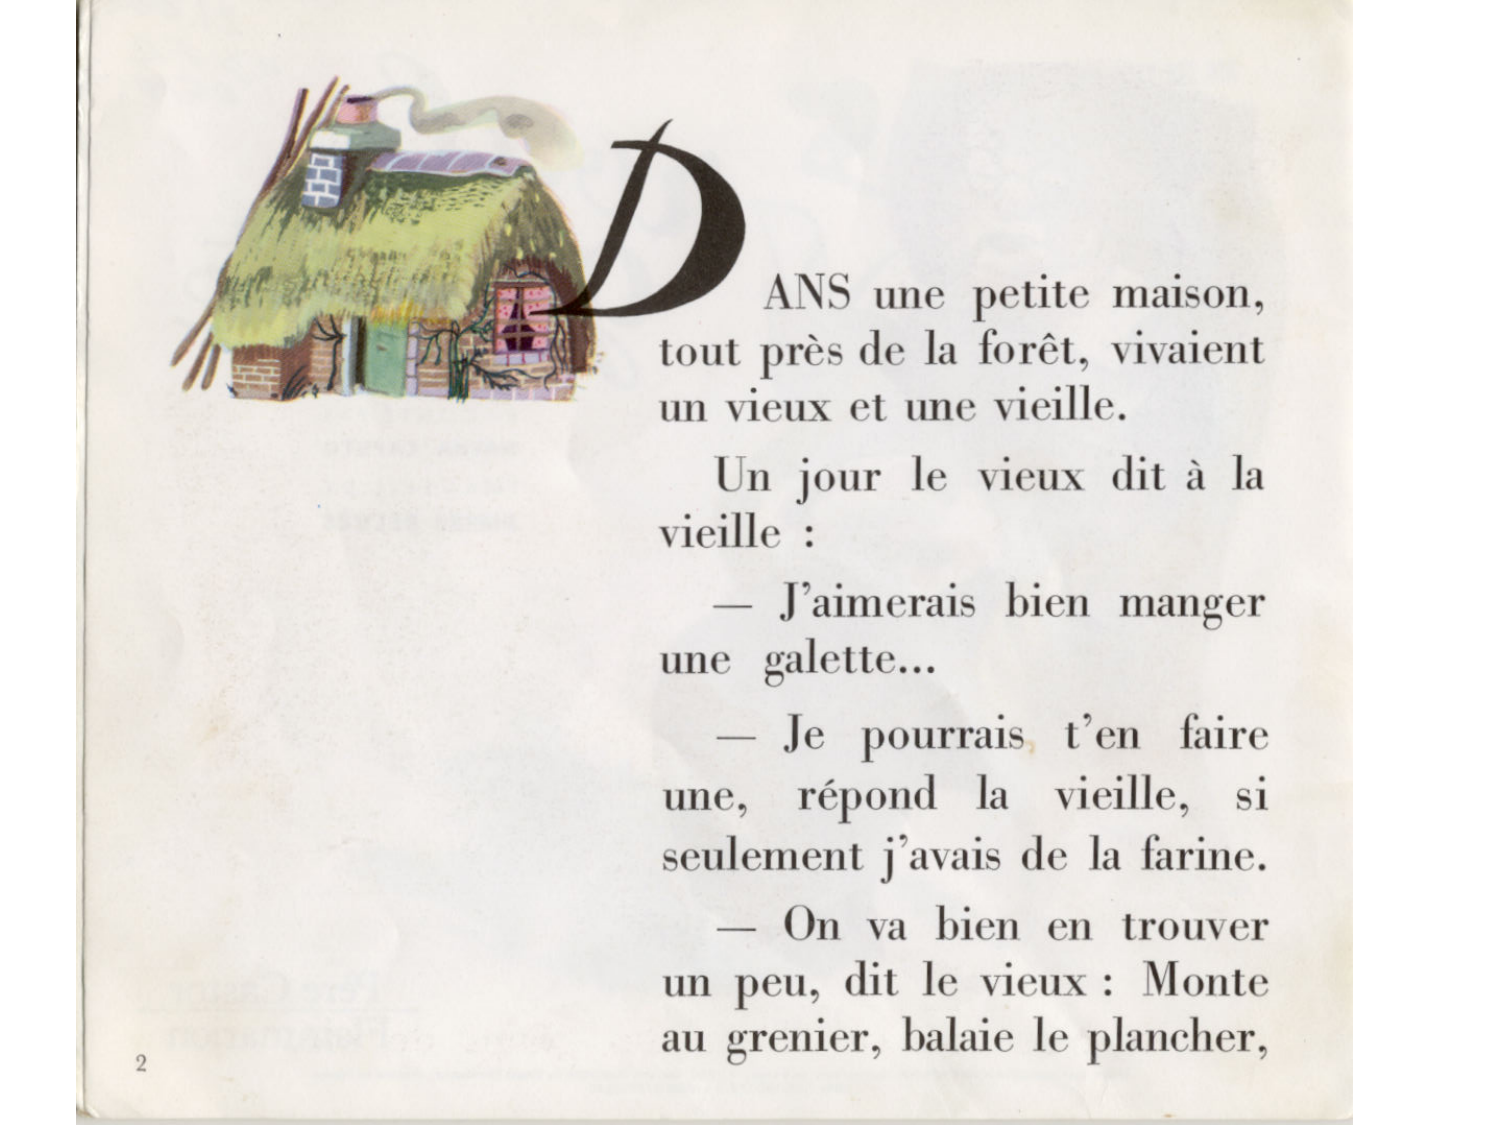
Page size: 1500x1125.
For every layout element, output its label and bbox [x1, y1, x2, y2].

picture [76, 0, 1353, 1125]
